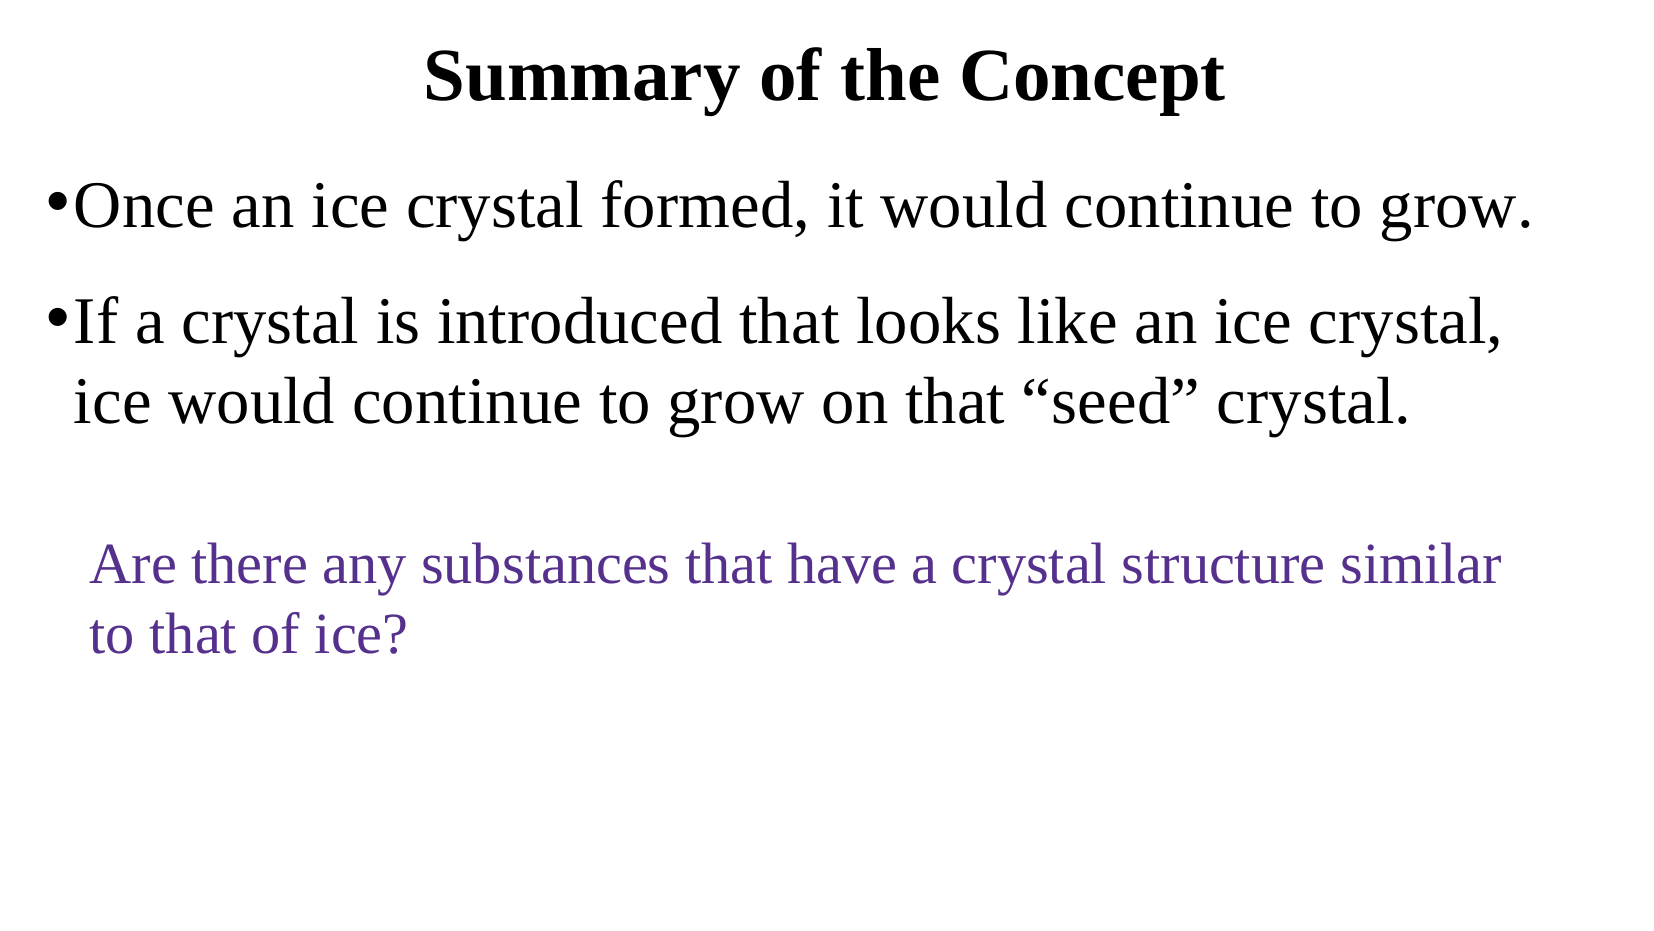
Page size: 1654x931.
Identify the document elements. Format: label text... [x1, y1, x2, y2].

title Summary of the Concept [0, 2, 1651, 151]
list Once an ice crystal formed, it would continue to grow. If a crystal is introduced that looks like an ice crystal, ice would continue to grow on that “seed” crystal. [30, 153, 1568, 451]
text_box Are there any substances that have a crystal structure similar to that of ice? [75, 517, 1576, 713]
